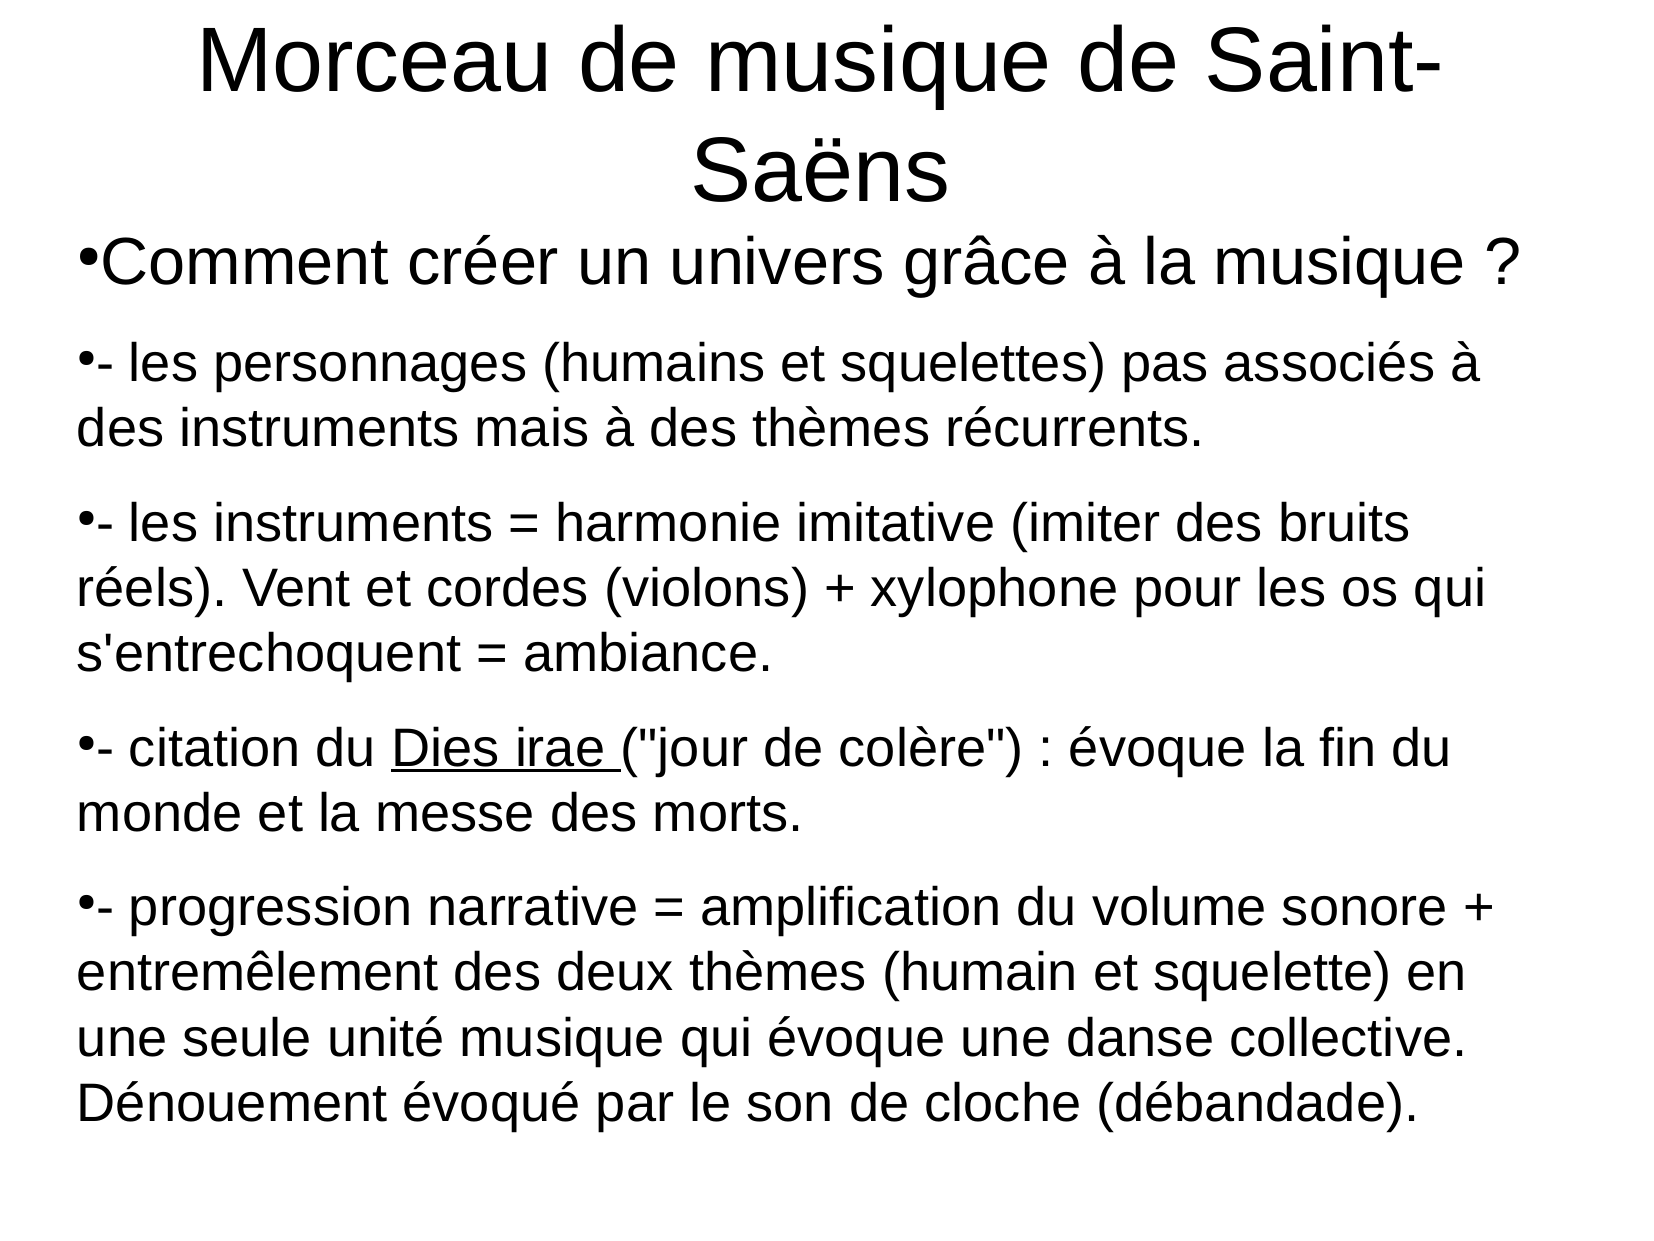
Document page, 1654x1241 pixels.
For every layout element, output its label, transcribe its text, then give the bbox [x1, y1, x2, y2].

title Morceau de musique de Saint-Saëns [76, 0, 1565, 208]
list Comment créer un univers grâce à la musique ? - les personnages (humains et squelettes) pas associés à des instruments mais à des thèmes récurrents. - les instruments = harmonie imitative (imiter des bruits réels). Vent et cordes (violons) + xylophone pour les os qui s'entrechoquent = ambiance. - citation du Dies irae ("jour de colère") : évoque la fin du monde et la messe des morts. - progression narrative = amplification du volume sonore + entremêlement des deux thèmes (humain et squelette) en une seule unité musique qui évoque une danse collective. Dénouement évoqué par le son de cloche (débandade). [76, 218, 1565, 1152]
